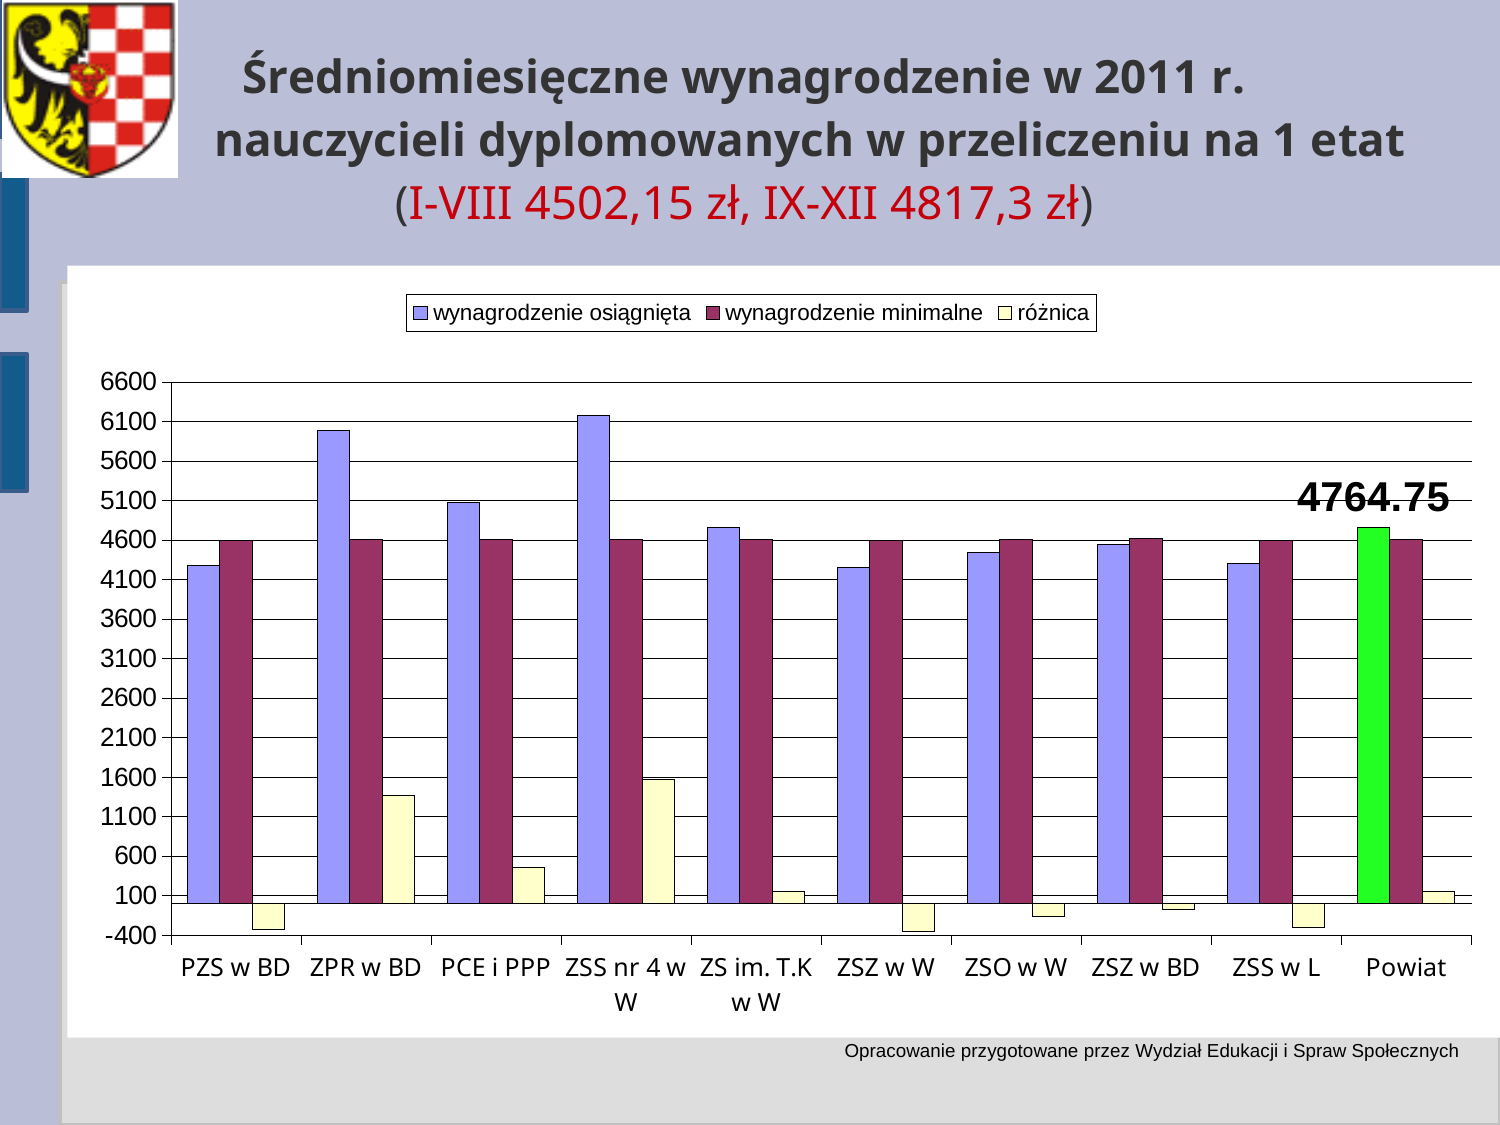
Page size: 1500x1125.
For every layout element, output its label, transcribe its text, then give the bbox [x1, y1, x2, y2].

chart [67, 265, 1500, 1038]
picture [2, 0, 178, 178]
text_box Opracowanie przygotowane przez Wydział Edukacji i Spraw Społecznych [826, 1033, 1477, 1105]
title Średniomiesięczne wynagrodzenie w 2011 r. nauczycieli dyplomowanych w przeliczeniu na 1 etat (I-VIII 4502,15 zł, IX-XII 4817,3 zł) [75, 45, 1426, 233]
